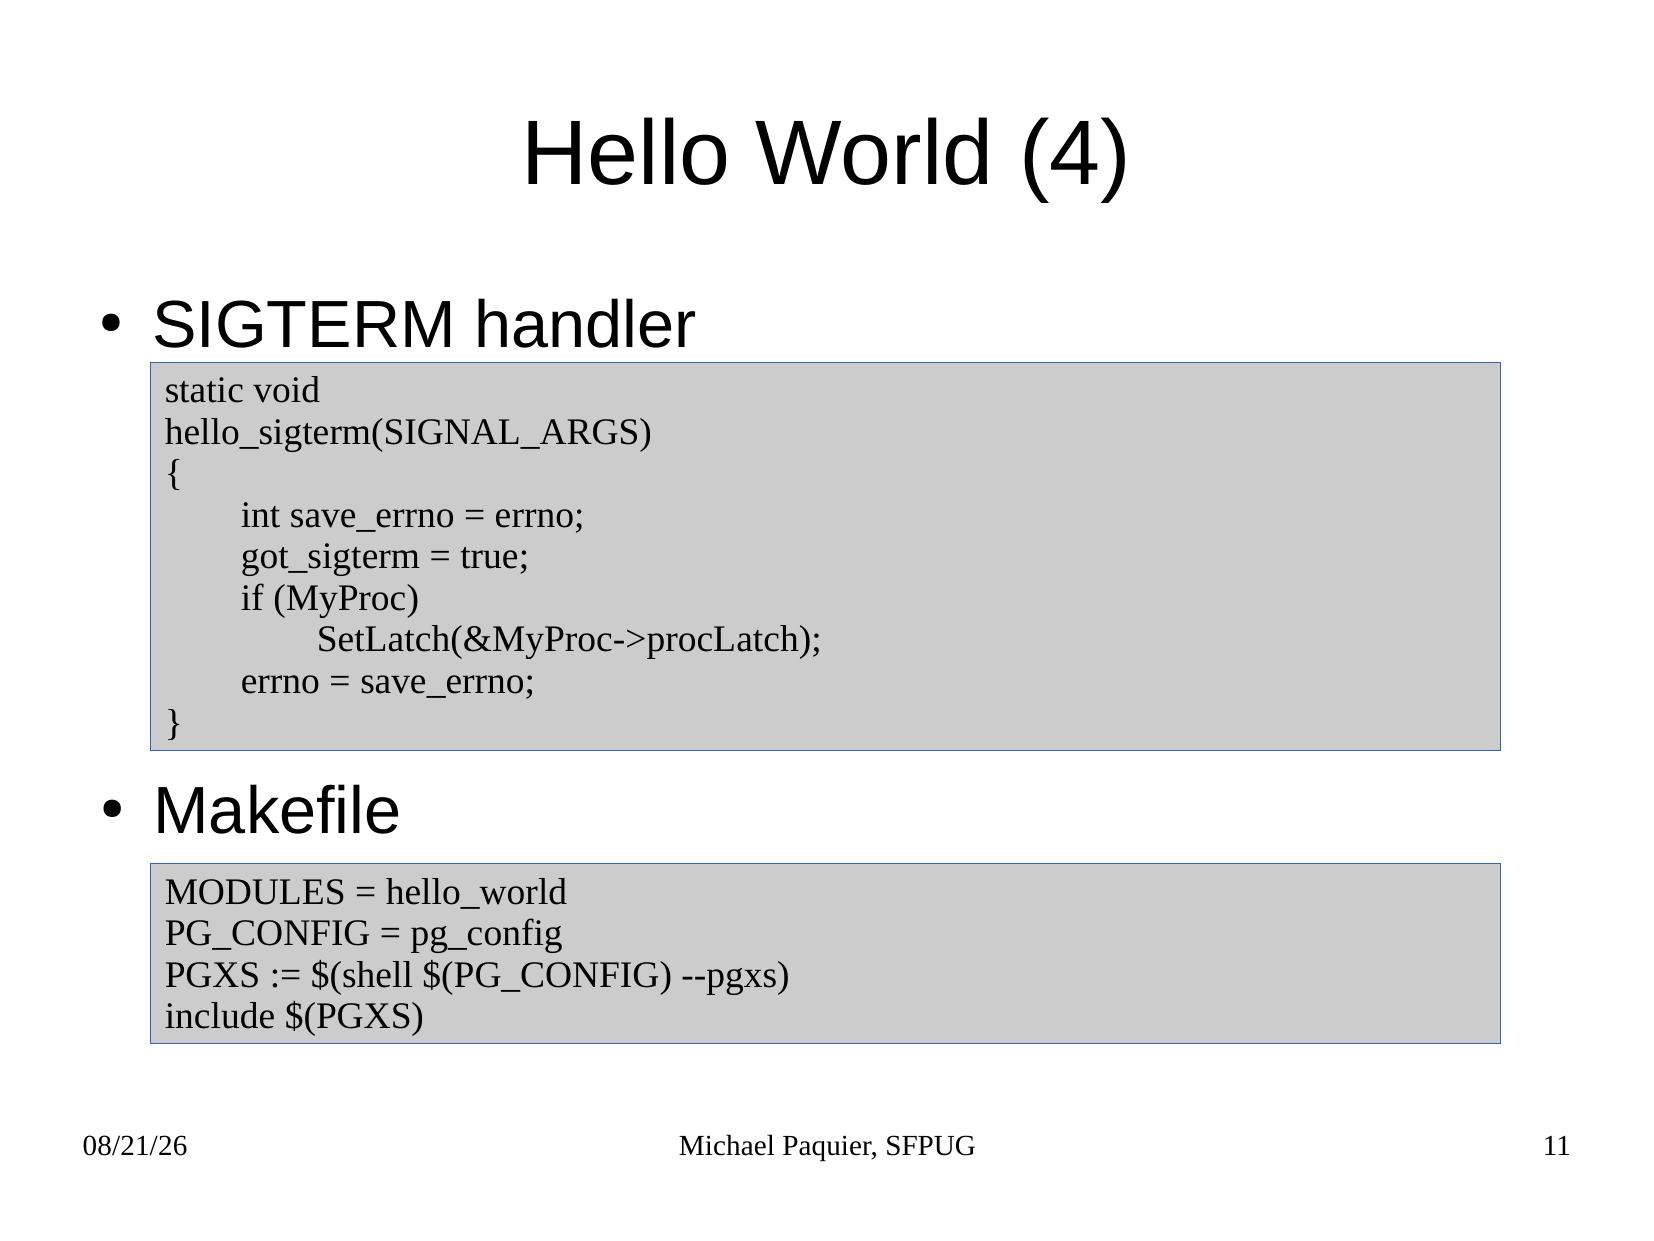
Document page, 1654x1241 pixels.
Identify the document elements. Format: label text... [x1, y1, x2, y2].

title Hello World (4) [82, 49, 1571, 257]
text_box static void hello_sigterm(SIGNAL_ARGS) { int save_errno = errno; got_sigterm = true; if (MyProc) SetLatch(&MyProc->procLatch); errno = save_errno; } [150, 377, 1501, 751]
list Makefile [82, 773, 1538, 864]
text_box MODULES = hello_world PG_CONFIG = pg_config PGXS := $(shell $(PG_CONFIG) --pgxs) include $(PGXS) [150, 863, 1501, 1044]
text_box SIGTERM handler [81, 287, 1501, 377]
